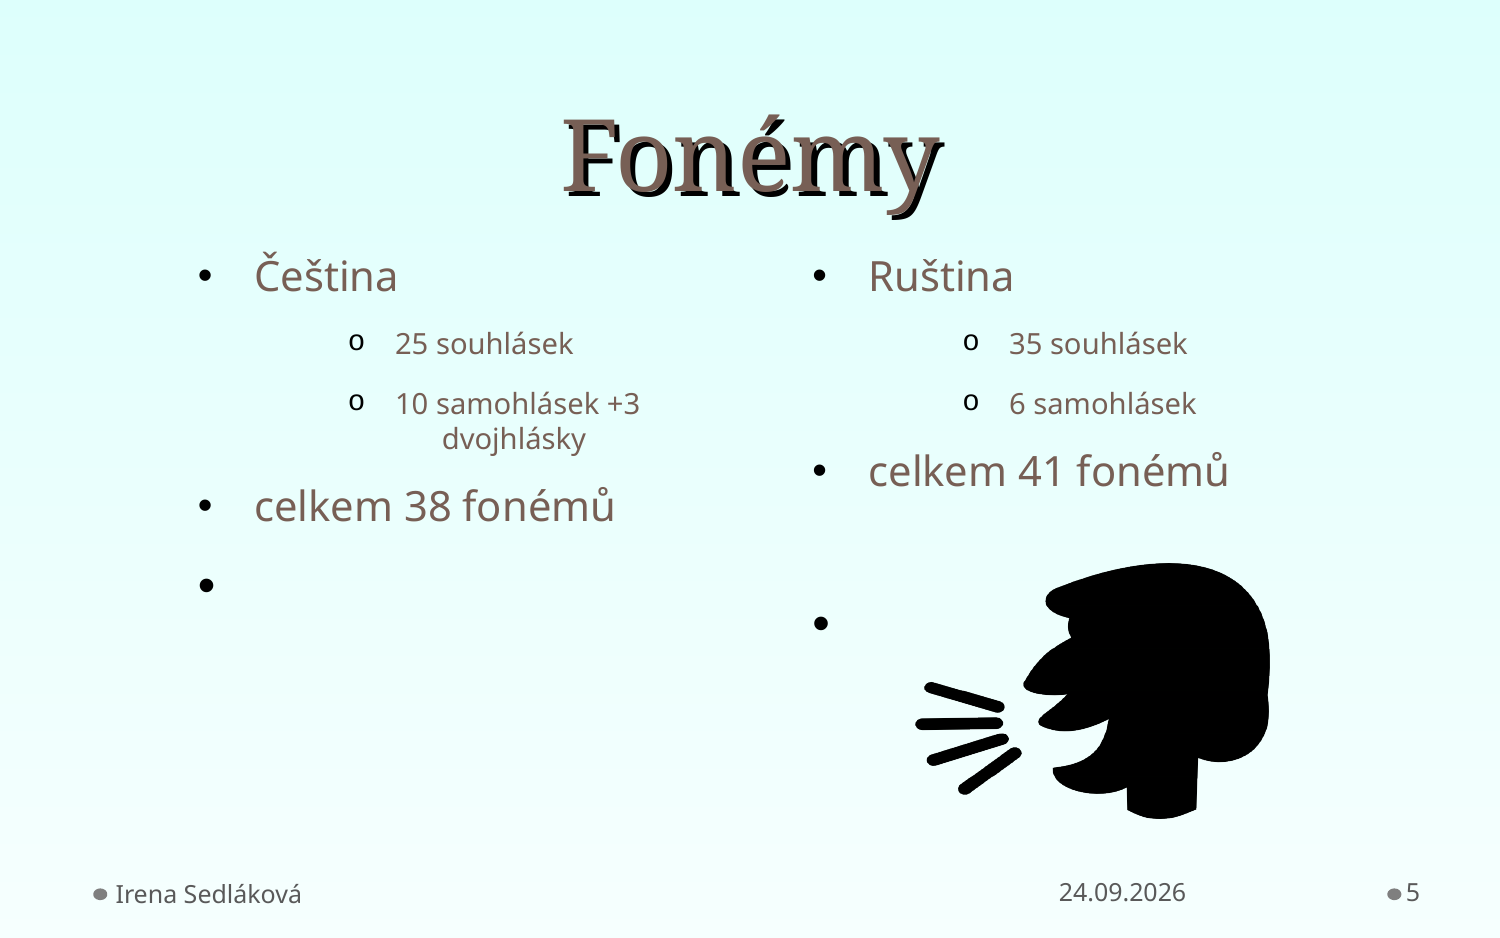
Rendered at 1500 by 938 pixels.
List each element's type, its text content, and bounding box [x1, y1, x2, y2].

text_box 15.11.2018 [1043, 868, 1387, 919]
list Ruština 35 souhlásek 6 samohlásek celkem 41 fonémů [797, 242, 1354, 862]
picture [915, 563, 1270, 819]
title Fonémy [75, 0, 1426, 219]
text_box [1401, 868, 1494, 919]
text_box Irena Sedláková [108, 868, 576, 919]
list Čeština 25 souhlásek 10 samohlásek +3 dvojhlásky celkem 38 fonémů [183, 242, 764, 832]
